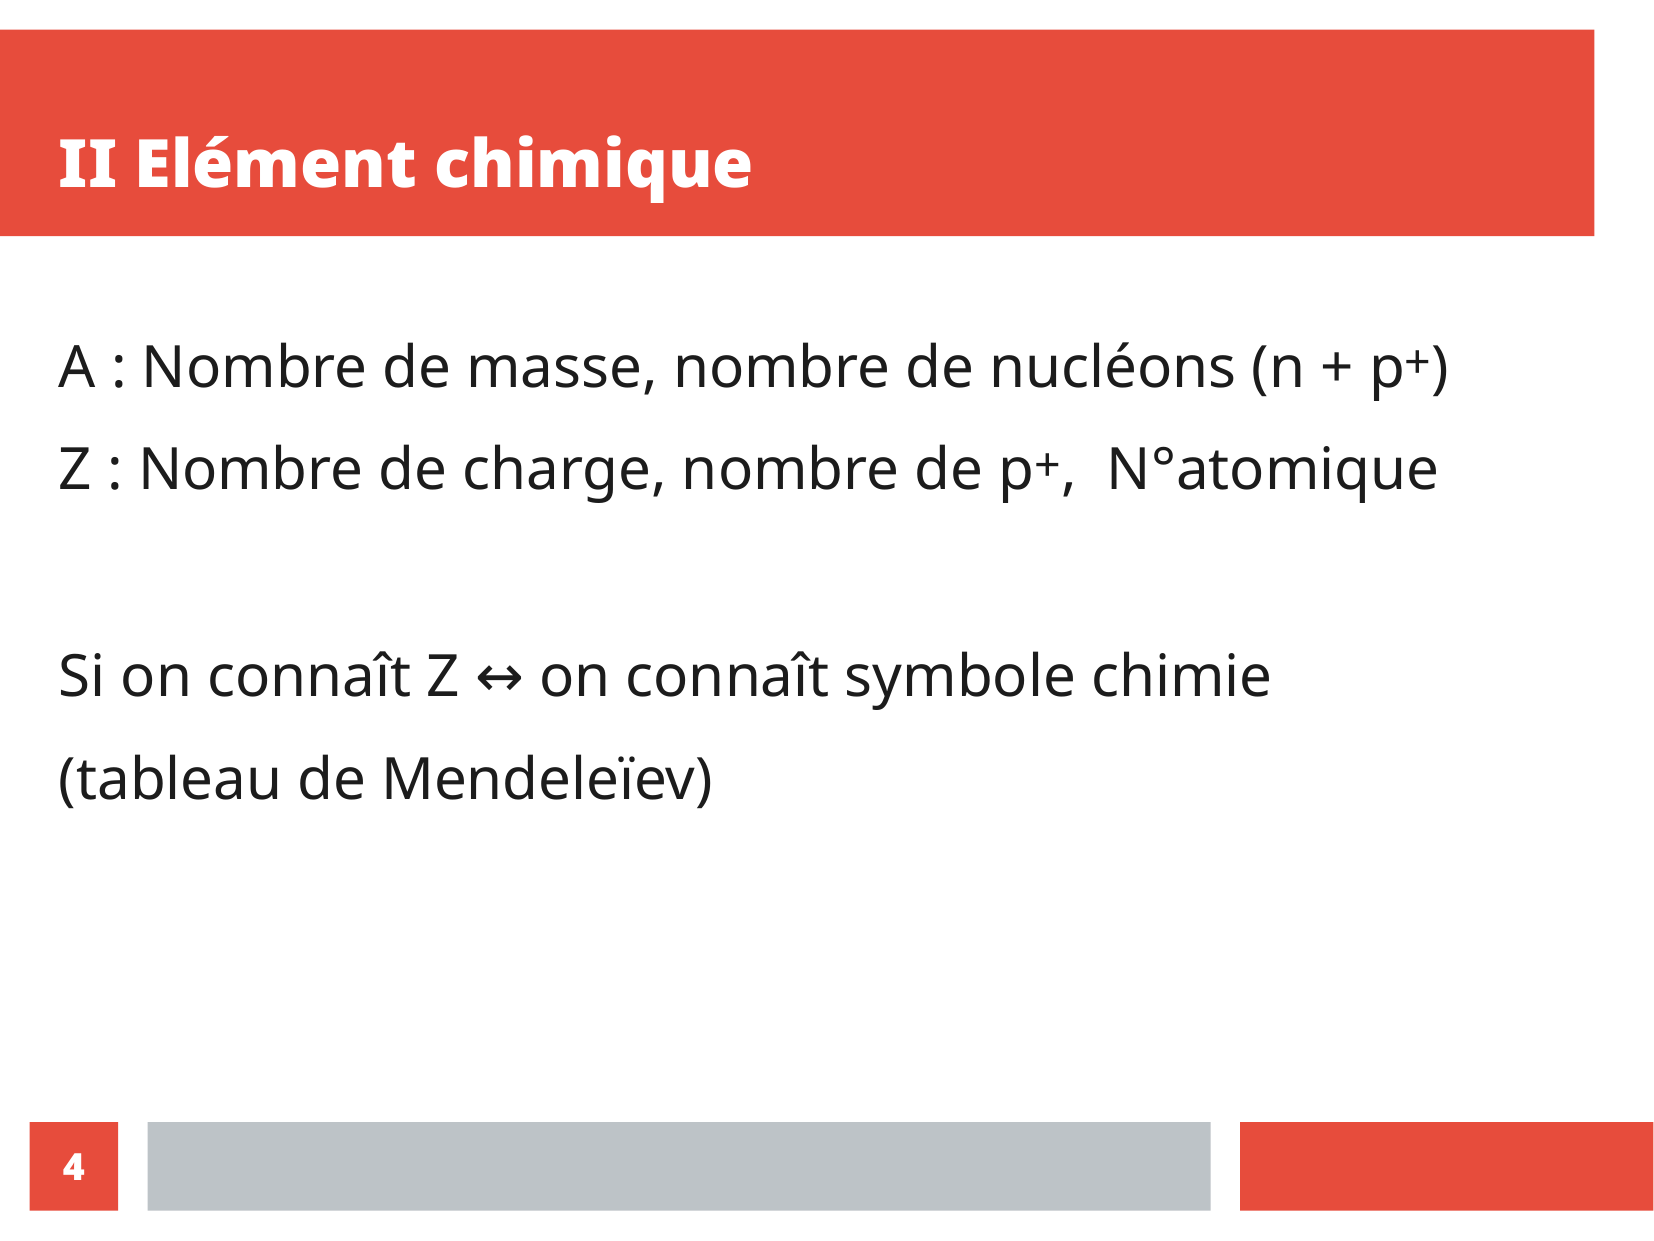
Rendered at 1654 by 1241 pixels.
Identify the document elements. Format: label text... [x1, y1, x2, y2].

list A : Nombre de masse, nombre de nucléons (n + p+) Z : Nombre de charge, nombre de p+, N°atomique Si on connaît Z ↔ on connaît symbole chimie (tableau de Mendeleïev) [59, 324, 1565, 1075]
title II Elément chimique [59, 59, 1595, 207]
